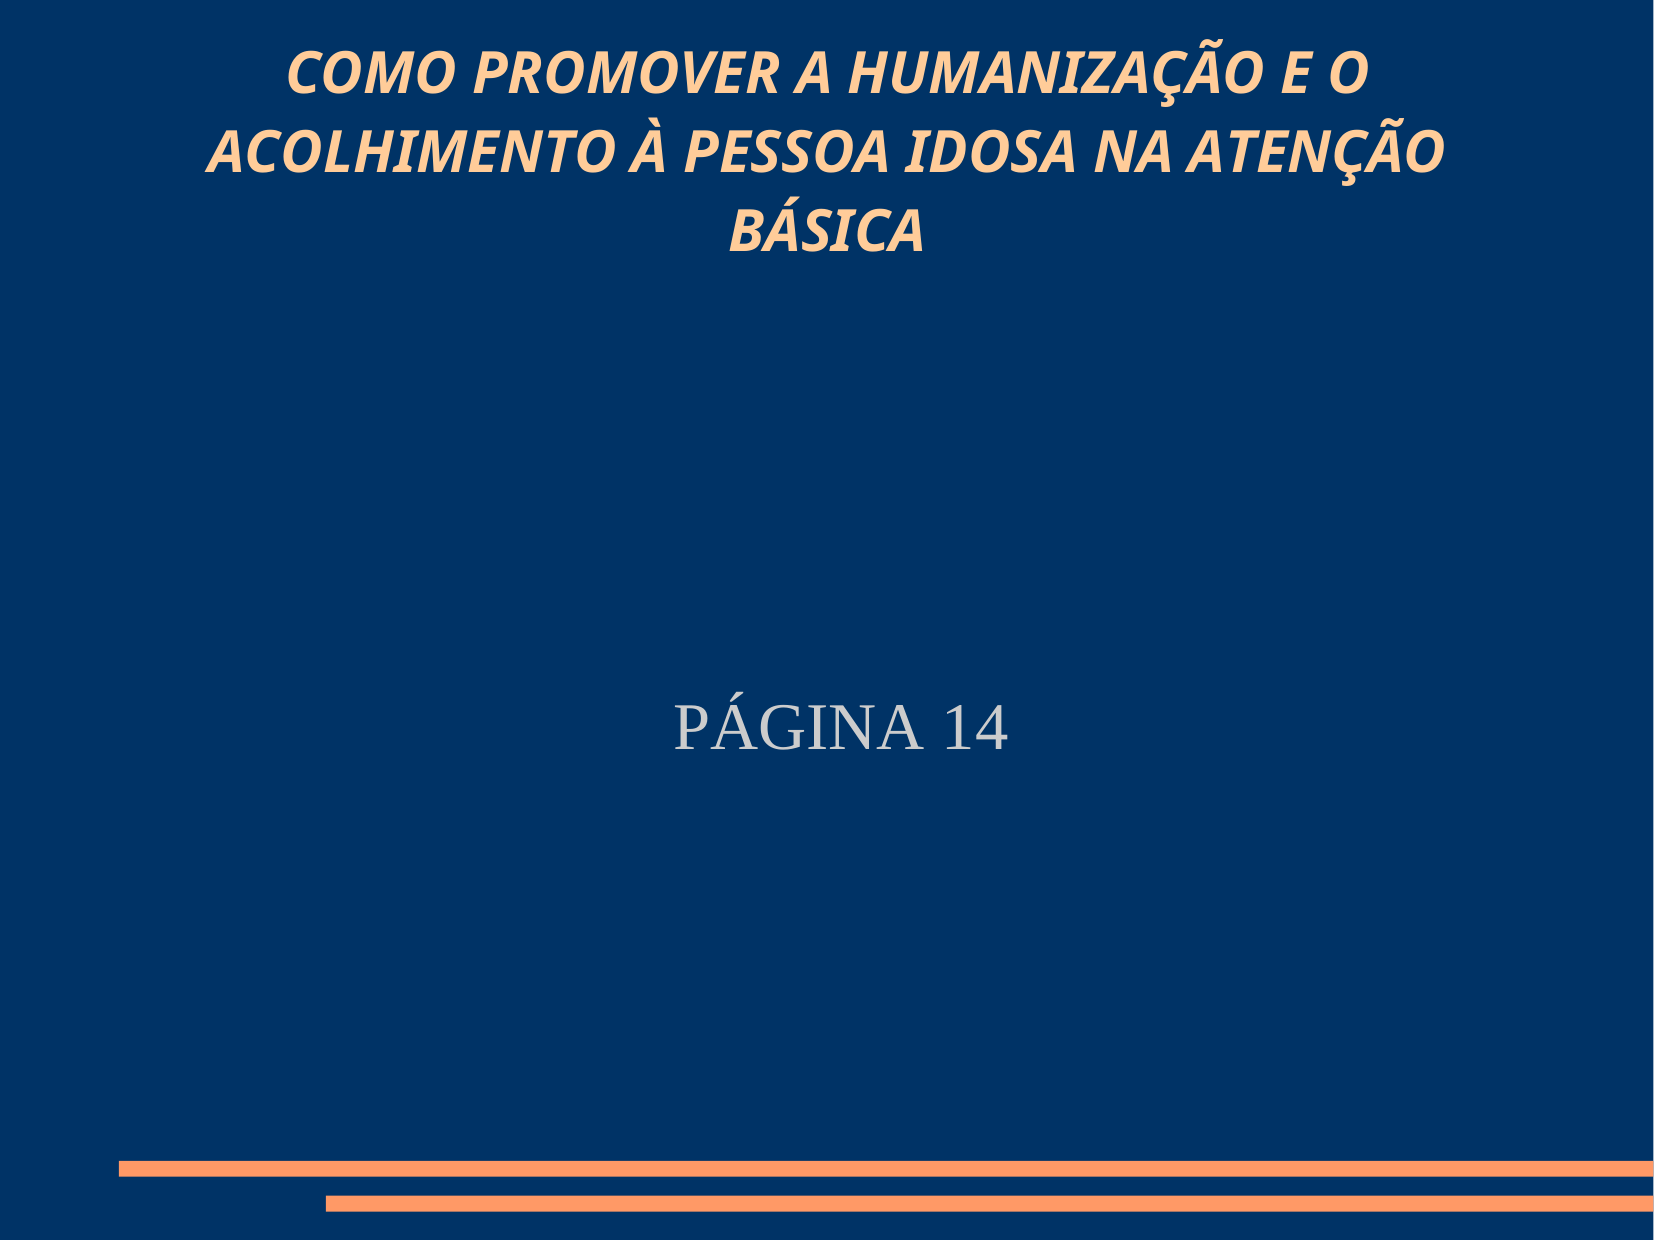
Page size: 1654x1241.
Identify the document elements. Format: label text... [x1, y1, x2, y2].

subtitle PÁGINA 14 [121, 329, 1561, 1125]
title COMO PROMOVER A HUMANIZAÇÃO E O ACOLHIMENTO À PESSOA IDOSA NA ATENÇÃO BÁSICA [121, 50, 1534, 250]
